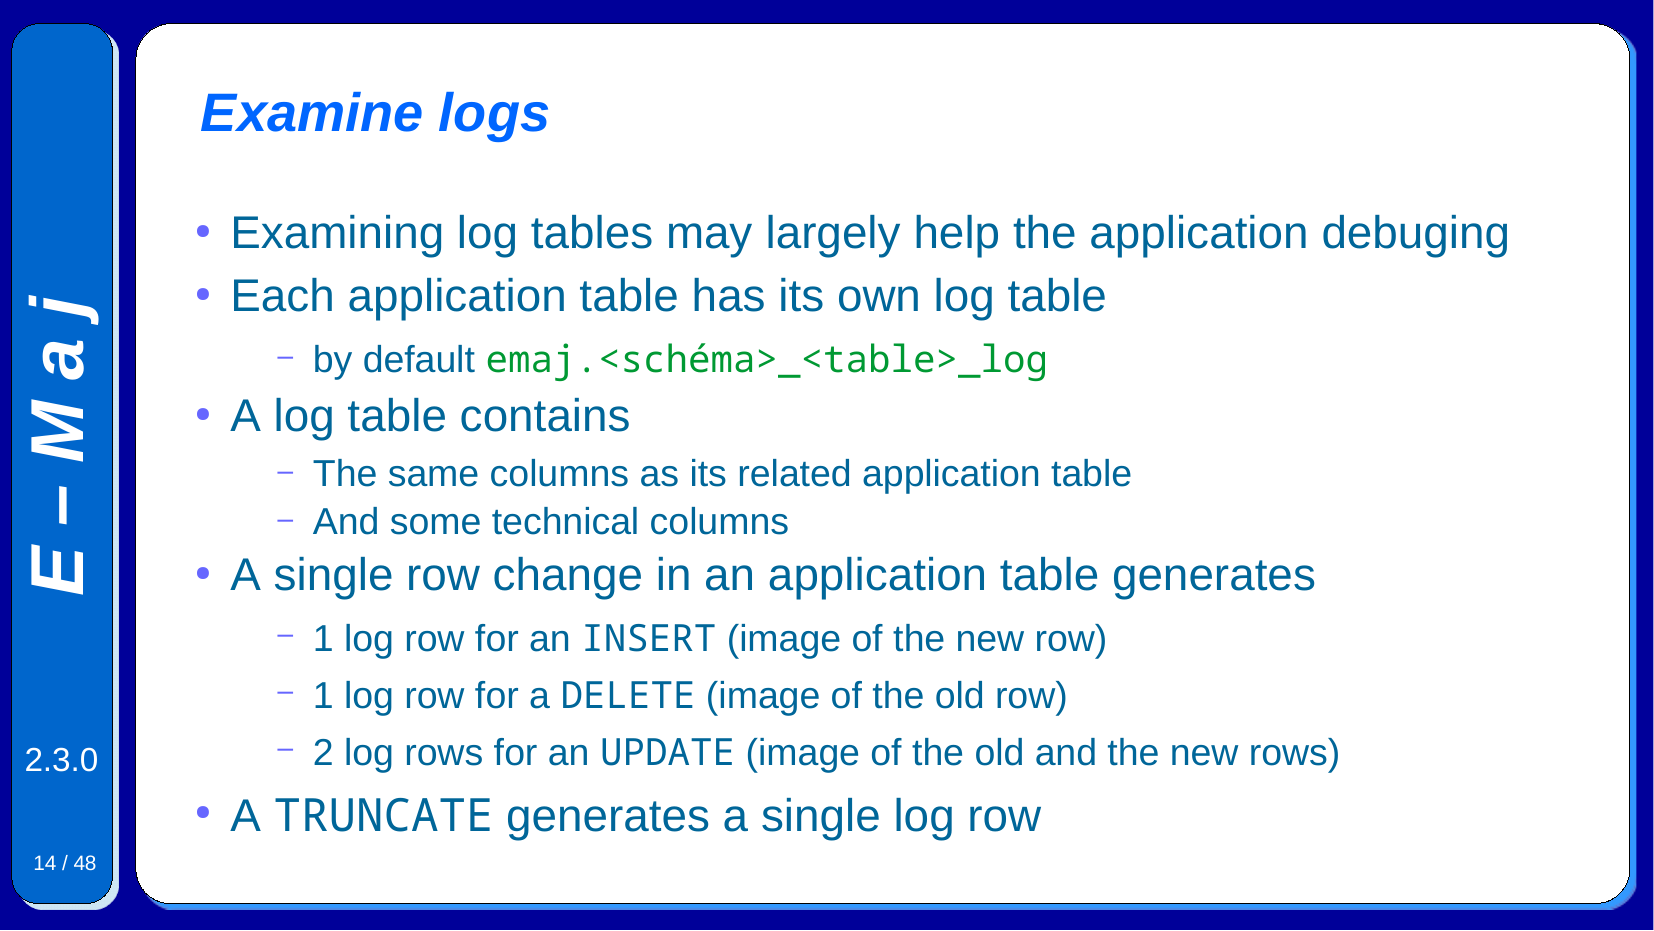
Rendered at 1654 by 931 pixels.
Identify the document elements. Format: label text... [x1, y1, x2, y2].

list Examining log tables may largely help the application debuging Each application table has its own log table by default emaj.<schéma>_<table>_log A log table contains The same columns as its related application table And some technical columns A single row change in an application table generates 1 log row for an INSERT (image of the new row) 1 log row for a DELETE (image of the old row) 2 log rows for an UPDATE (image of the old and the new rows) A TRUNCATE generates a single log row [177, 206, 1587, 867]
title Examine logs [200, 34, 1575, 191]
